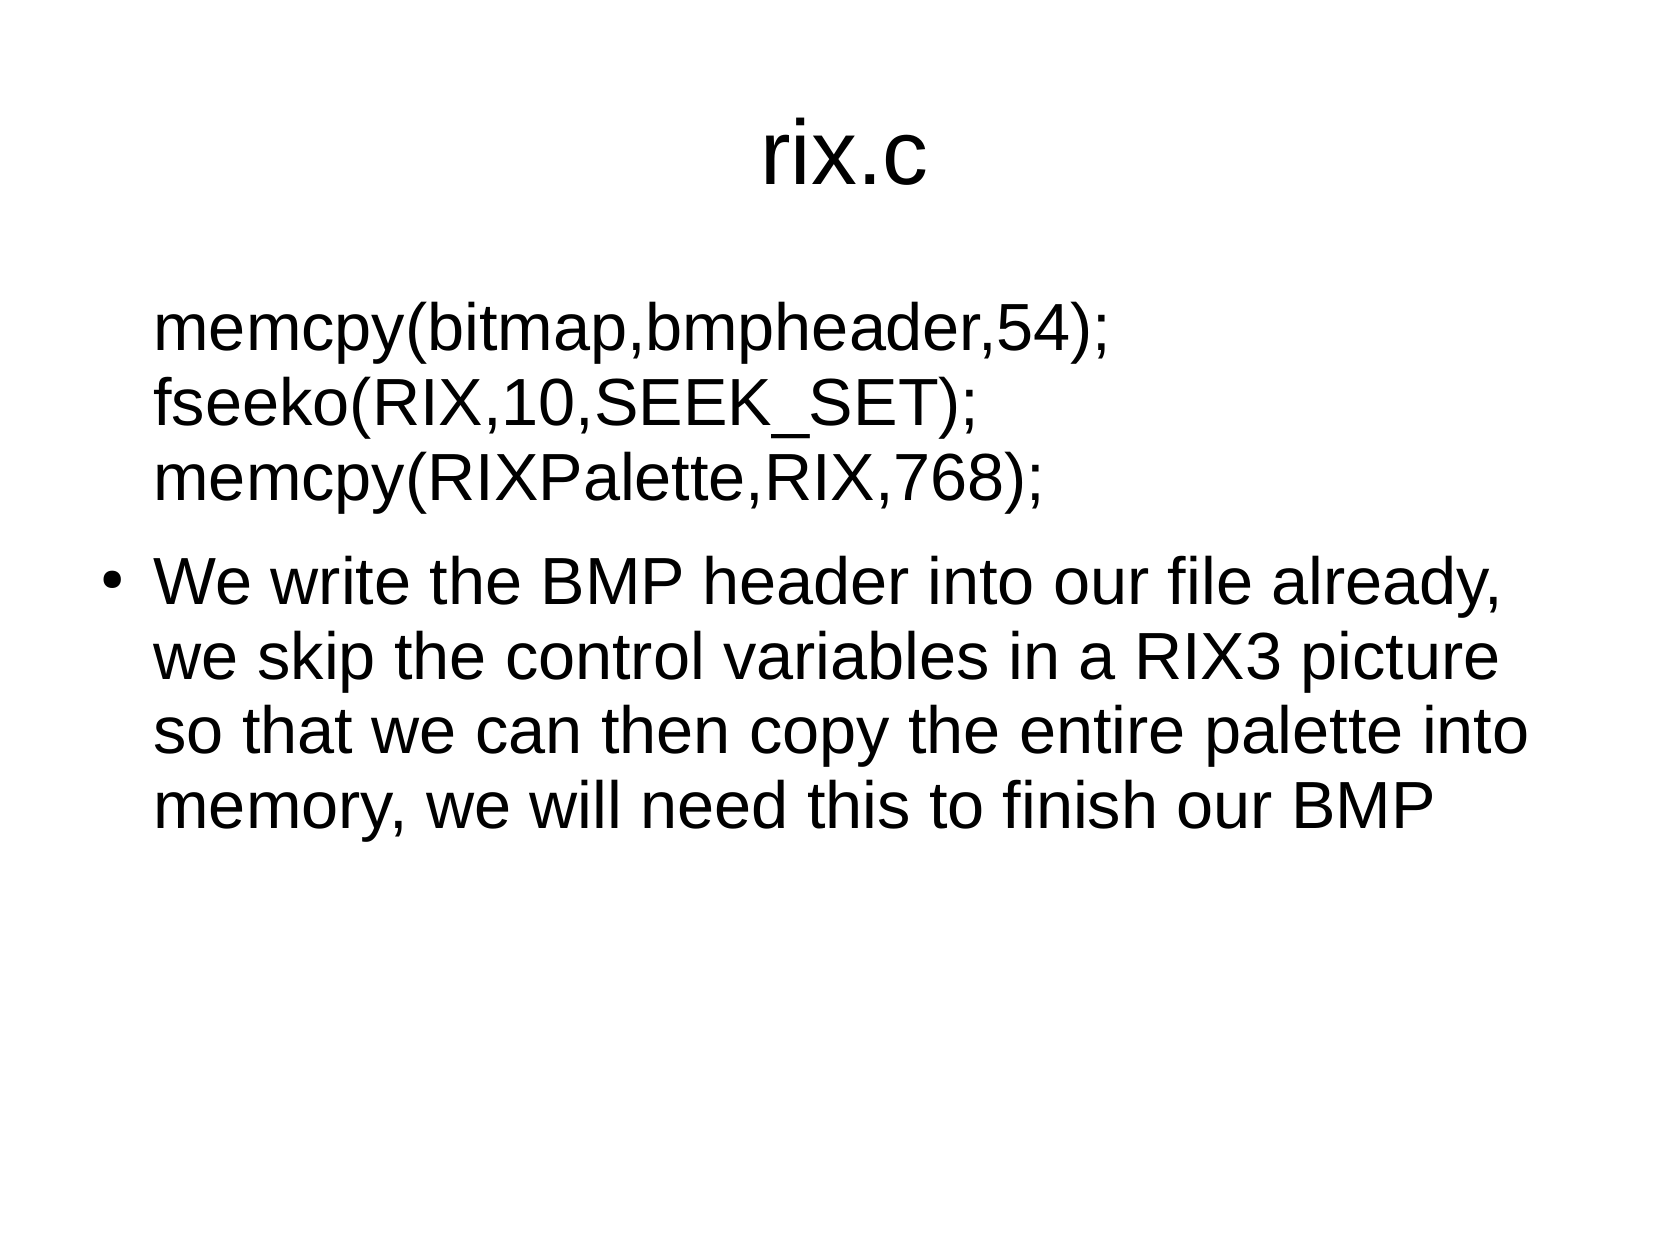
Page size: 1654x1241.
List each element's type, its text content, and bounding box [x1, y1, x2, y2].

list memcpy(bitmap,bmpheader,54); fseeko(RIX,10,SEEK_SET); memcpy(RIXPalette,RIX,768); We write the BMP header into our file already, we skip the control variables in a RIX3 picture so that we can then copy the entire palette into memory, we will need this to finish our BMP [82, 290, 1571, 1158]
title rix.c [82, 49, 1571, 257]
